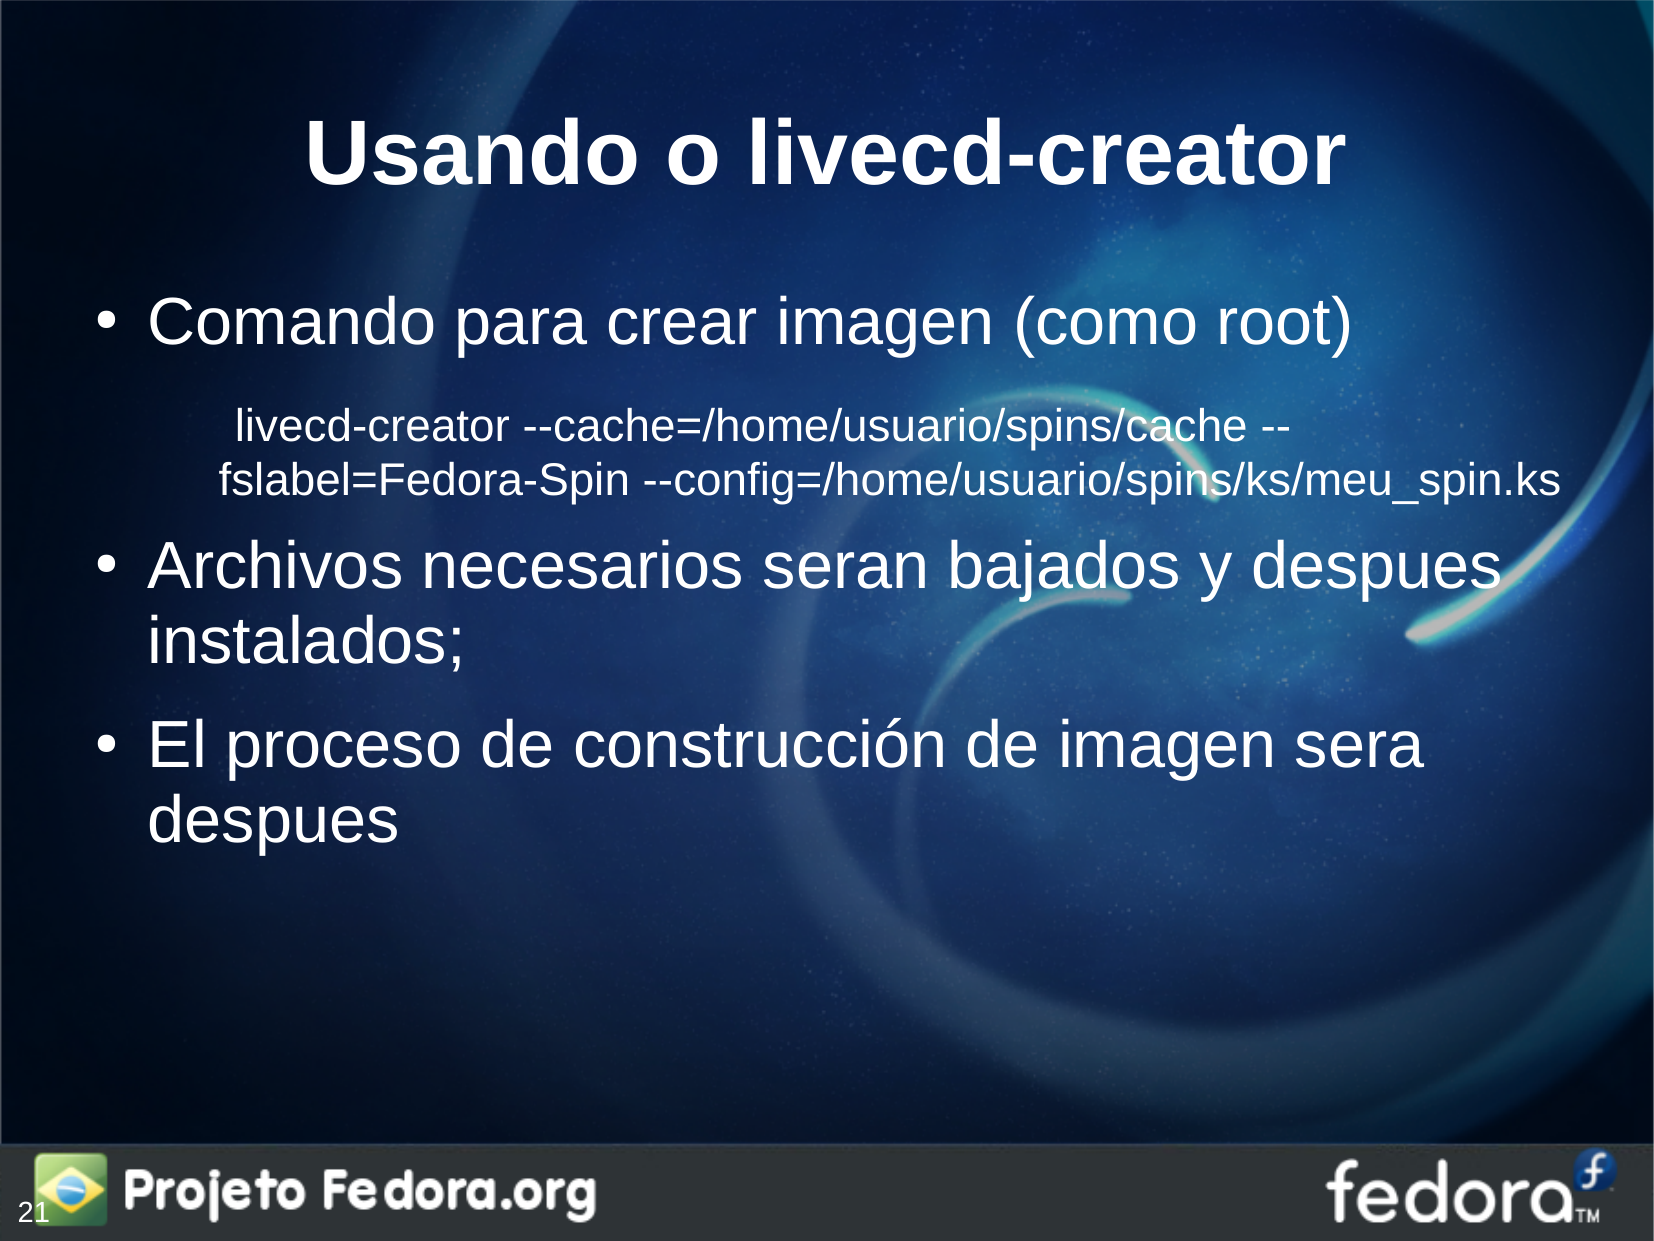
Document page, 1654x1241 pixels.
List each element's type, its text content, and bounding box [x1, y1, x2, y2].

picture [0, 0, 1654, 1241]
list Comando para crear imagen (como root) livecd-creator --cache=/home/usuario/spins/cache --fslabel=Fedora-Spin --config=/home/usuario/spins/ks/meu_spin.ks Archivos necesarios seran bajados y despues instalados; El proceso de construcción de imagen sera despues [76, 284, 1565, 1117]
title Usando o livecd-creator [82, 49, 1571, 257]
